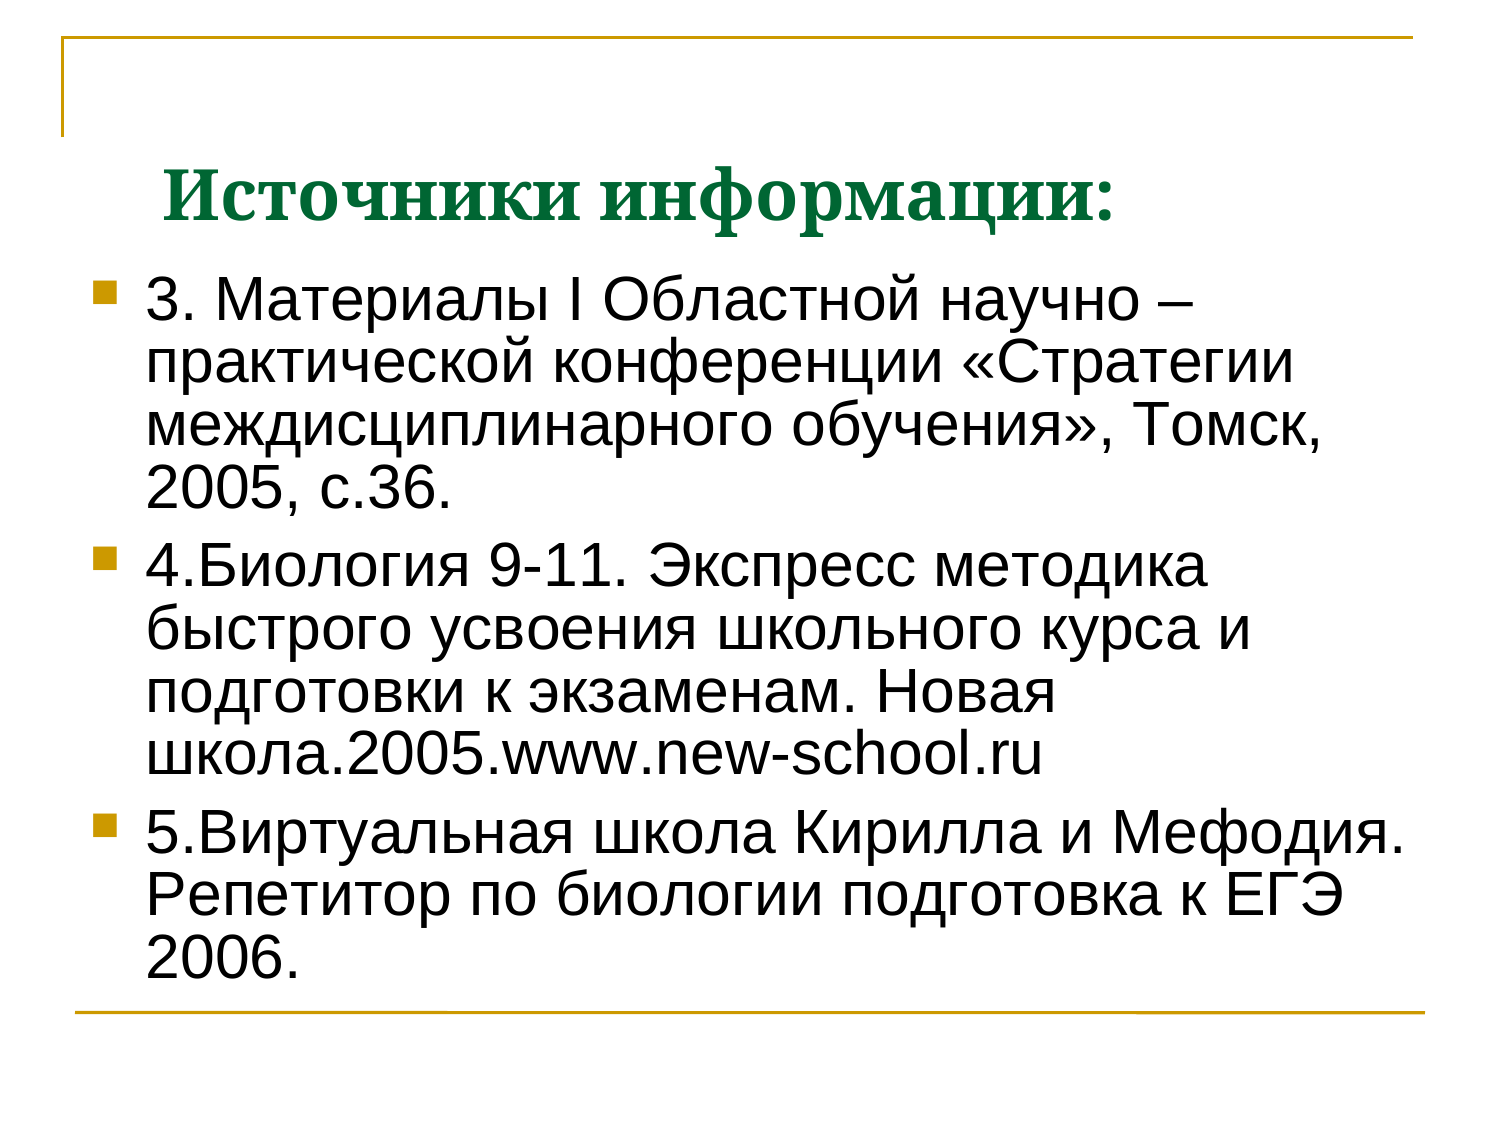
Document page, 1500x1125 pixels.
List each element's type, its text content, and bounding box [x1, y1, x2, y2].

list 3. Материалы I Областной научно – практической конференции «Стратегии междисциплинарного обучения», Томск, 2005, с.36. 4.Биология 9-11. Экспресс методика быстрого усвоения школьного курса и подготовки к экзаменам. Новая школа.2005.www.new-school.ru 5.Виртуальная школа Кирилла и Мефодия. Репетитор по биологии подготовка к ЕГЭ 2006. [75, 262, 1426, 1052]
title Источники информации: [147, 137, 1282, 262]
